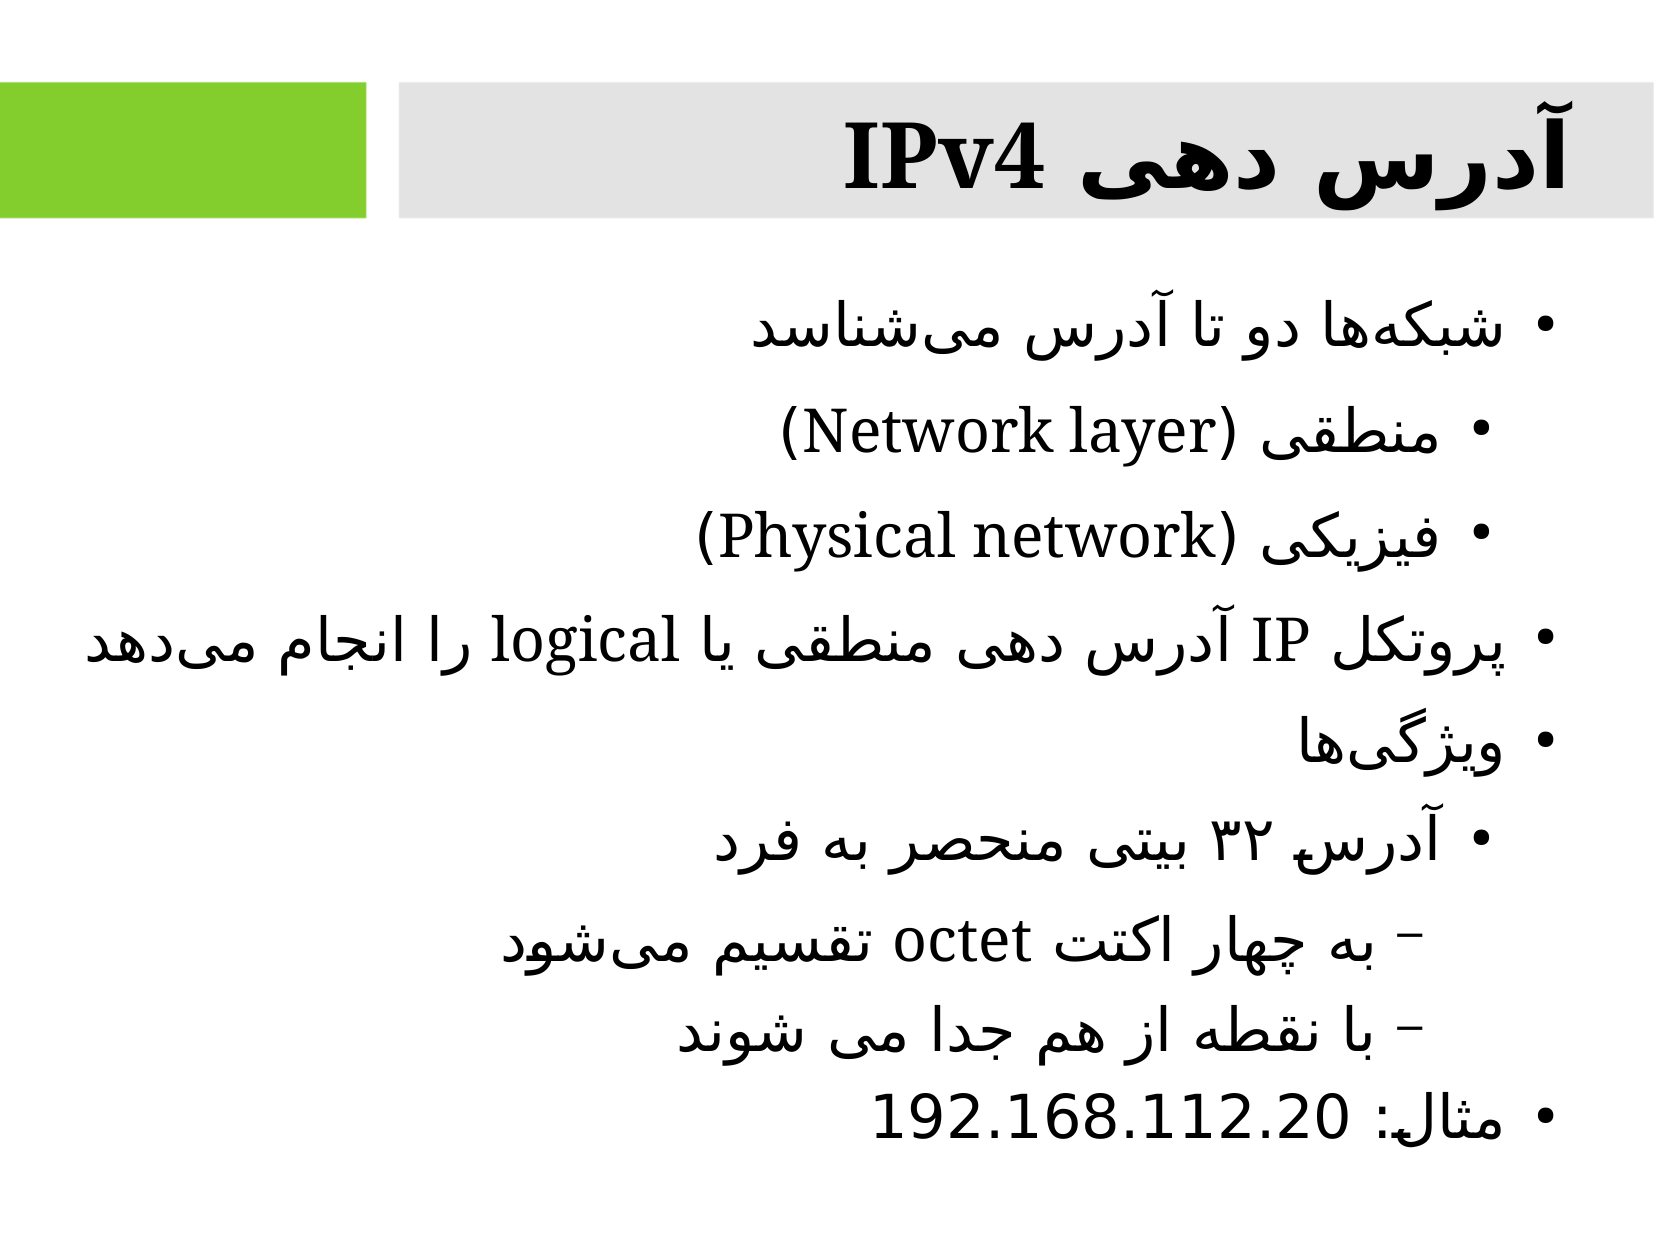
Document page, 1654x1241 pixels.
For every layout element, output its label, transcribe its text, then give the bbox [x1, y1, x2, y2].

picture [0, 0, 1654, 1241]
list شبکه‌ها دو تا آدرس می‌شناسد منطقی (Network layer) فیزیکی (Physical network) پروتکل IP آدرس دهی منطقی یا logical را انجام می‌دهد ویژگی‌ها آدرس ۳۲ بیتی منحصر به فرد به چهار اکتت octet تقسیم می‌شود با نقطه از هم جدا می شوند مثال: 192.168.112.20 [82, 290, 1571, 1182]
title آدرس دهی IPv4 [82, 49, 1571, 257]
